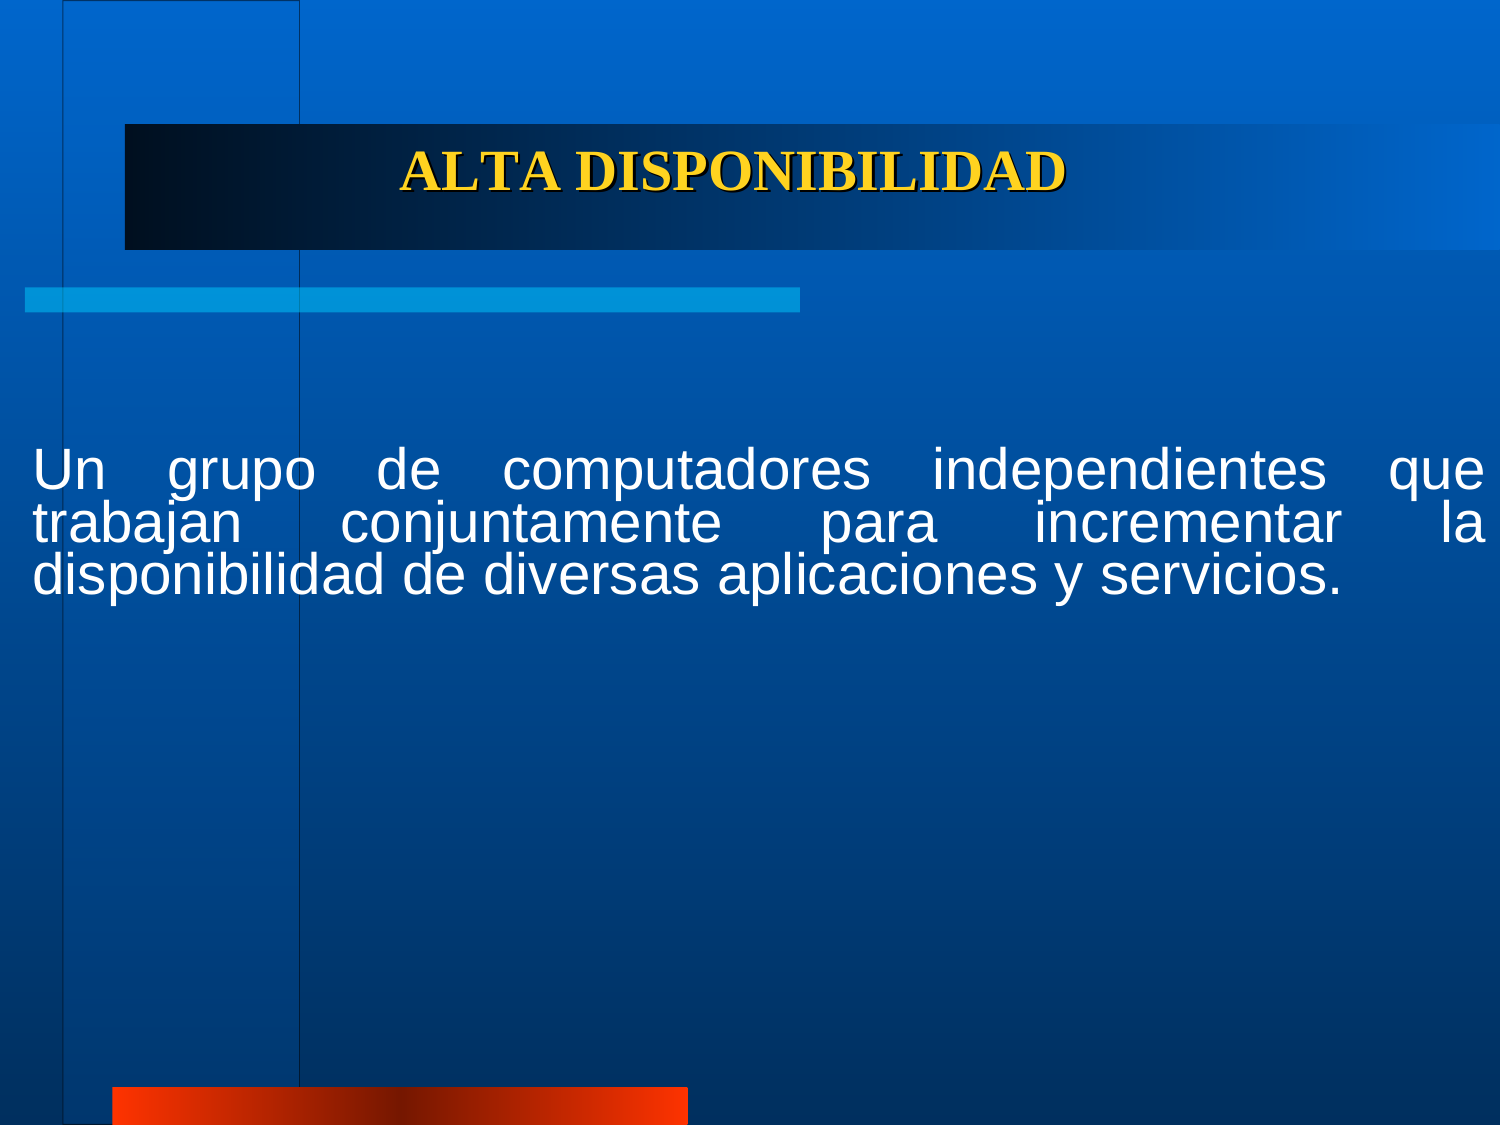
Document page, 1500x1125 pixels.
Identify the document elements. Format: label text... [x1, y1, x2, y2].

list Un grupo de computadores independientes que trabajan conjuntamente para incrementar la disponibilidad de diversas aplicaciones y servicios. [17, 358, 1500, 1038]
title ALTA DISPONIBILIDAD [37, 78, 1430, 266]
